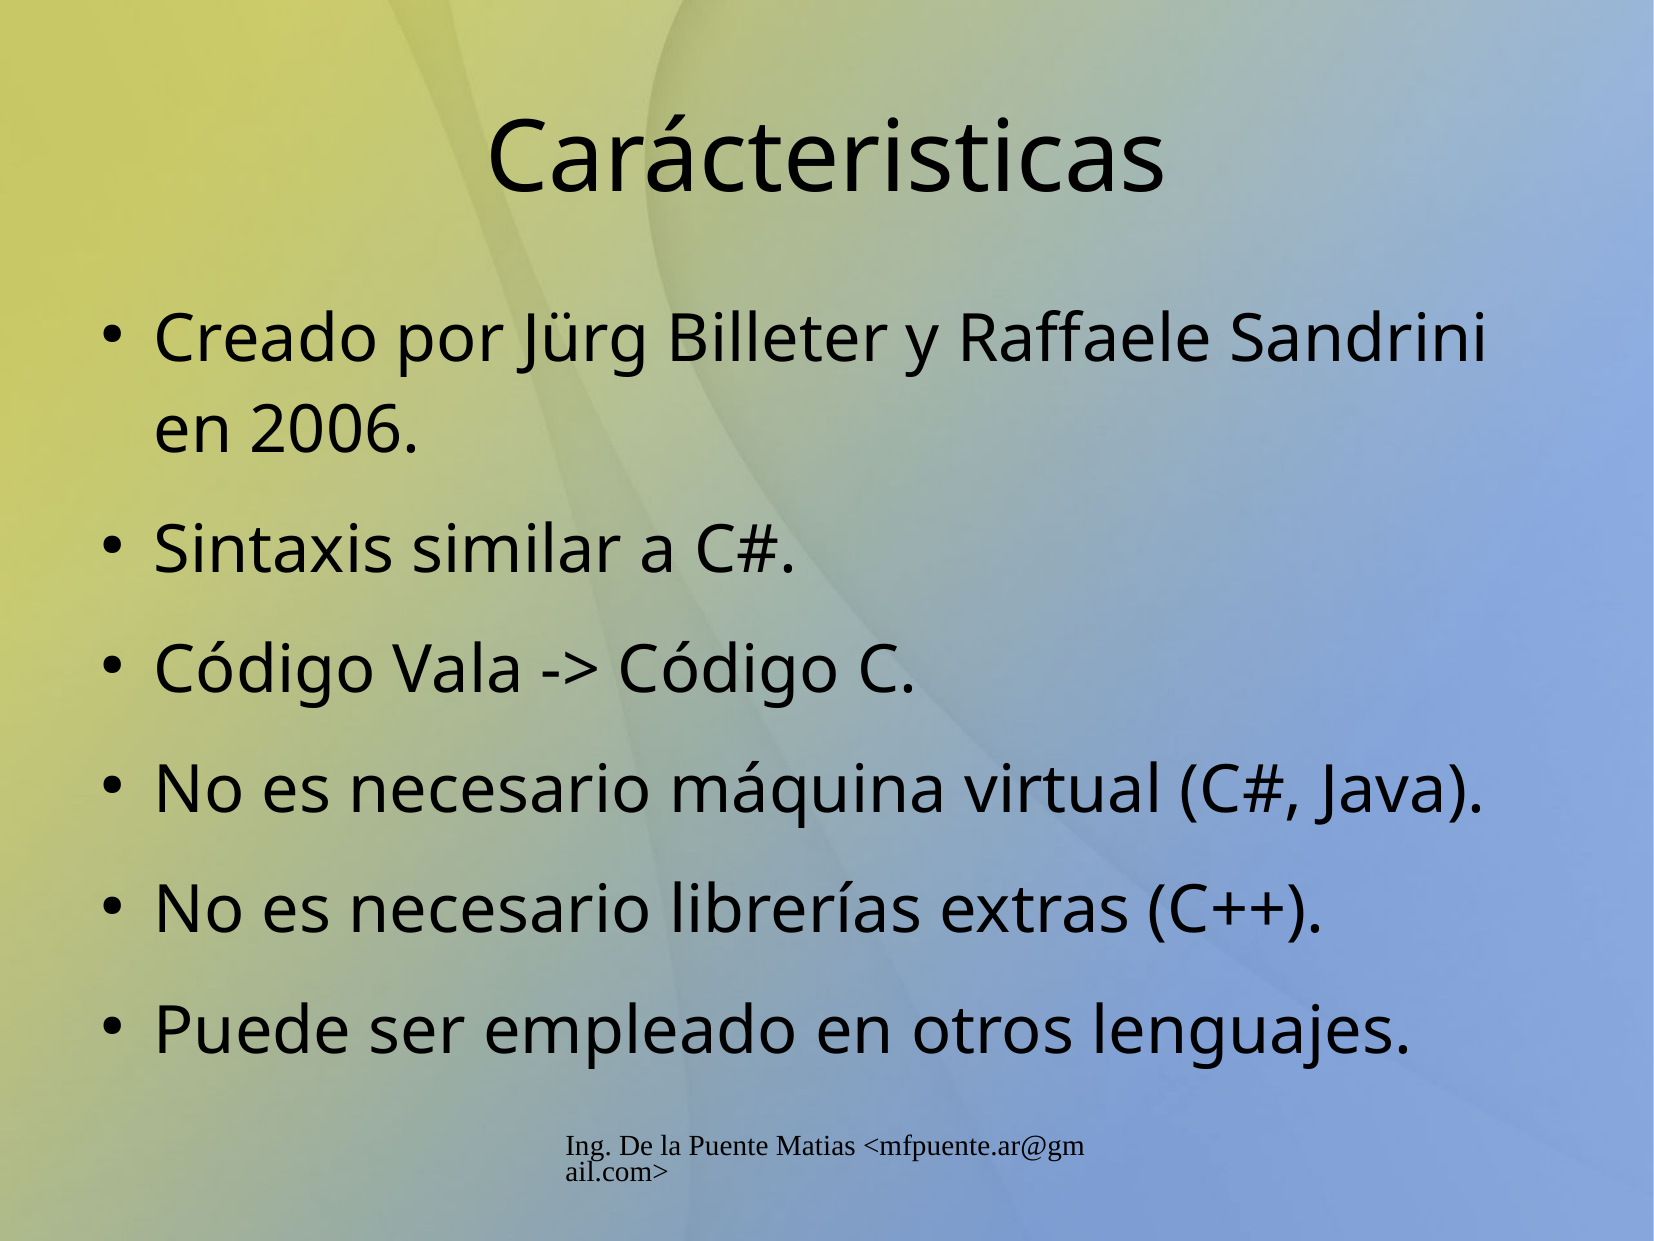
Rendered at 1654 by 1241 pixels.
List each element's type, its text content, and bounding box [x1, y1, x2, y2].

picture [0, 0, 1654, 1241]
title Carácteristicas [82, 49, 1571, 257]
list Creado por Jürg Billeter y Raffaele Sandrini en 2006. Sintaxis similar a C#. Código Vala -> Código C. No es necesario máquina virtual (C#, Java). No es necesario librerías extras (C++). Puede ser empleado en otros lenguajes. [82, 290, 1571, 1094]
